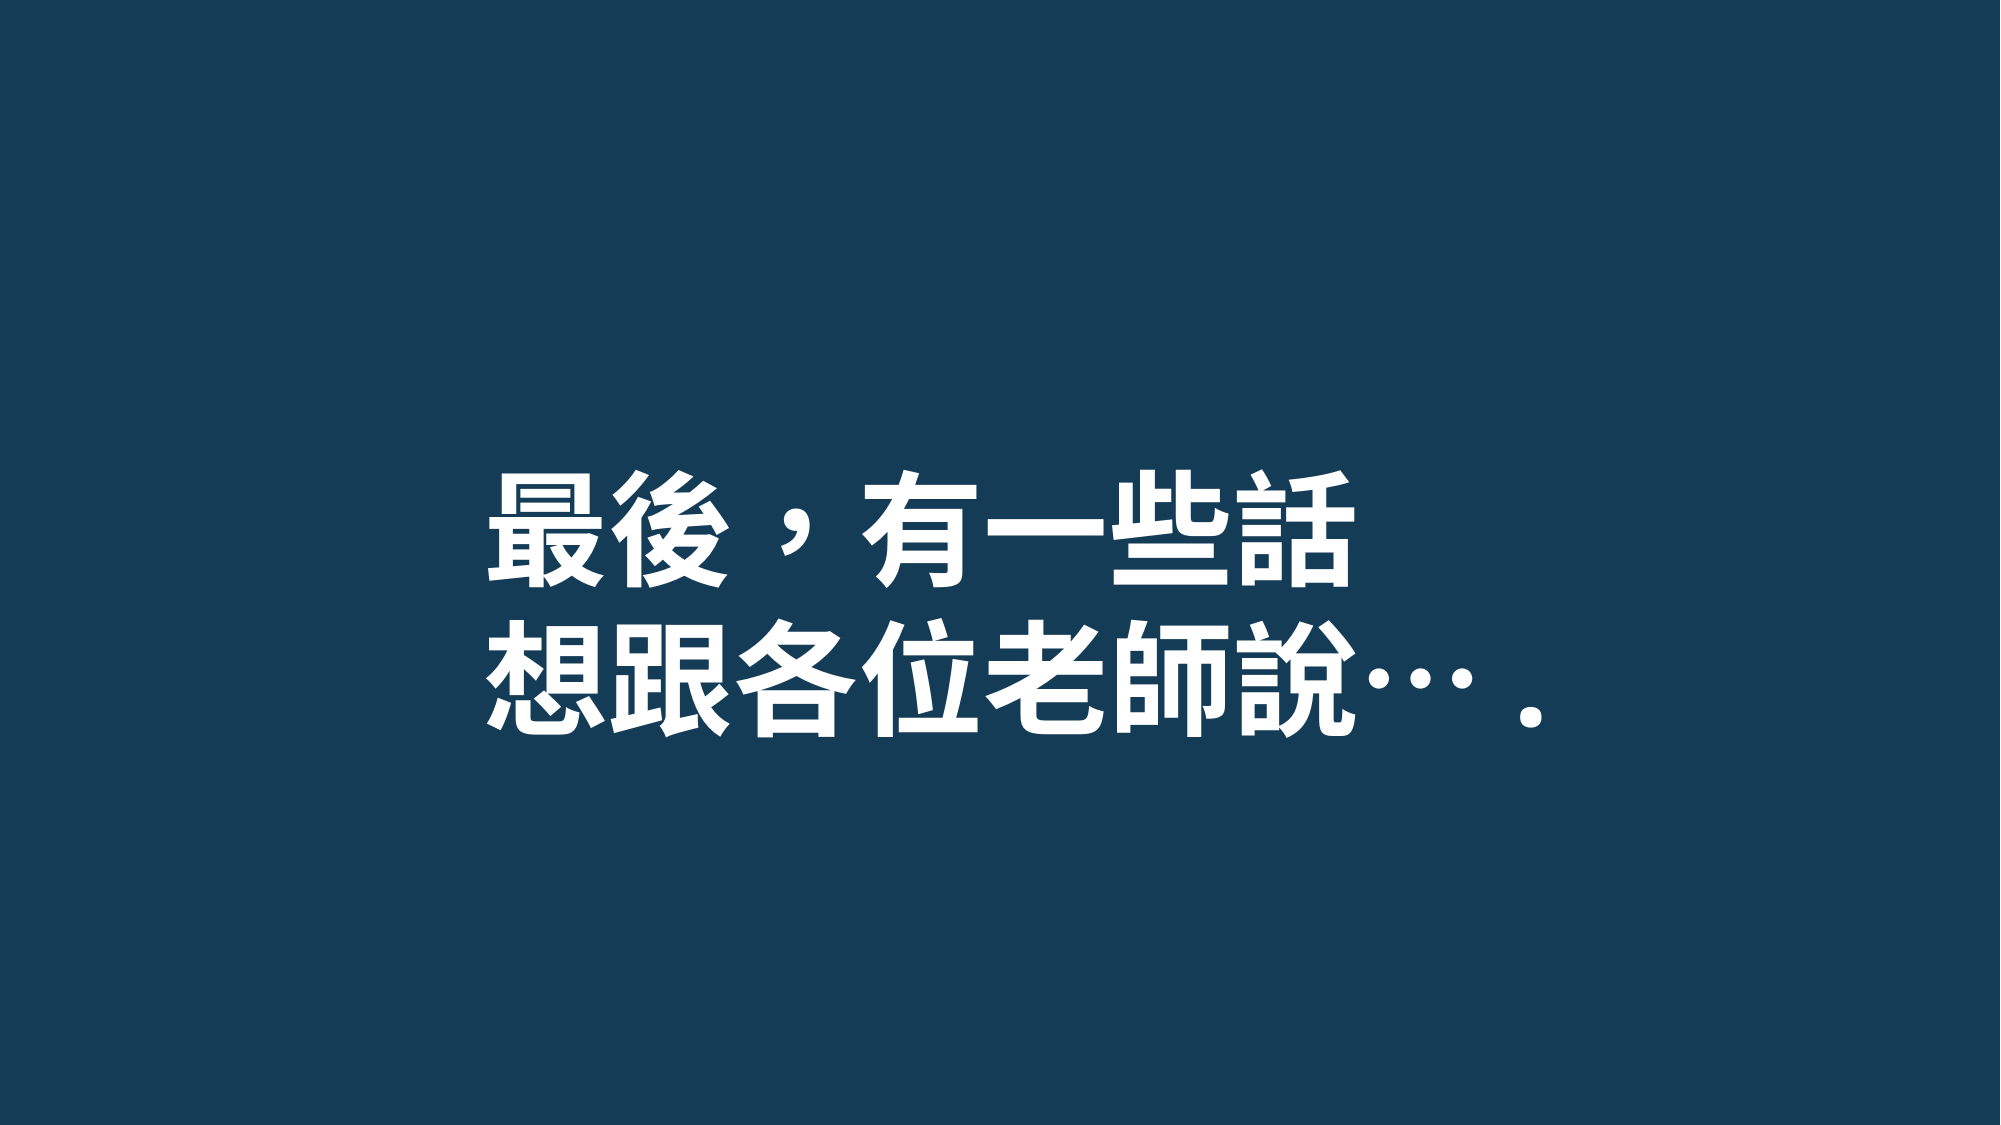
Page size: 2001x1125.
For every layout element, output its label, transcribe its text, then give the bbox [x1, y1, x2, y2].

text_box 最後，有一些話 想跟各位老師說…. [468, 444, 1662, 760]
